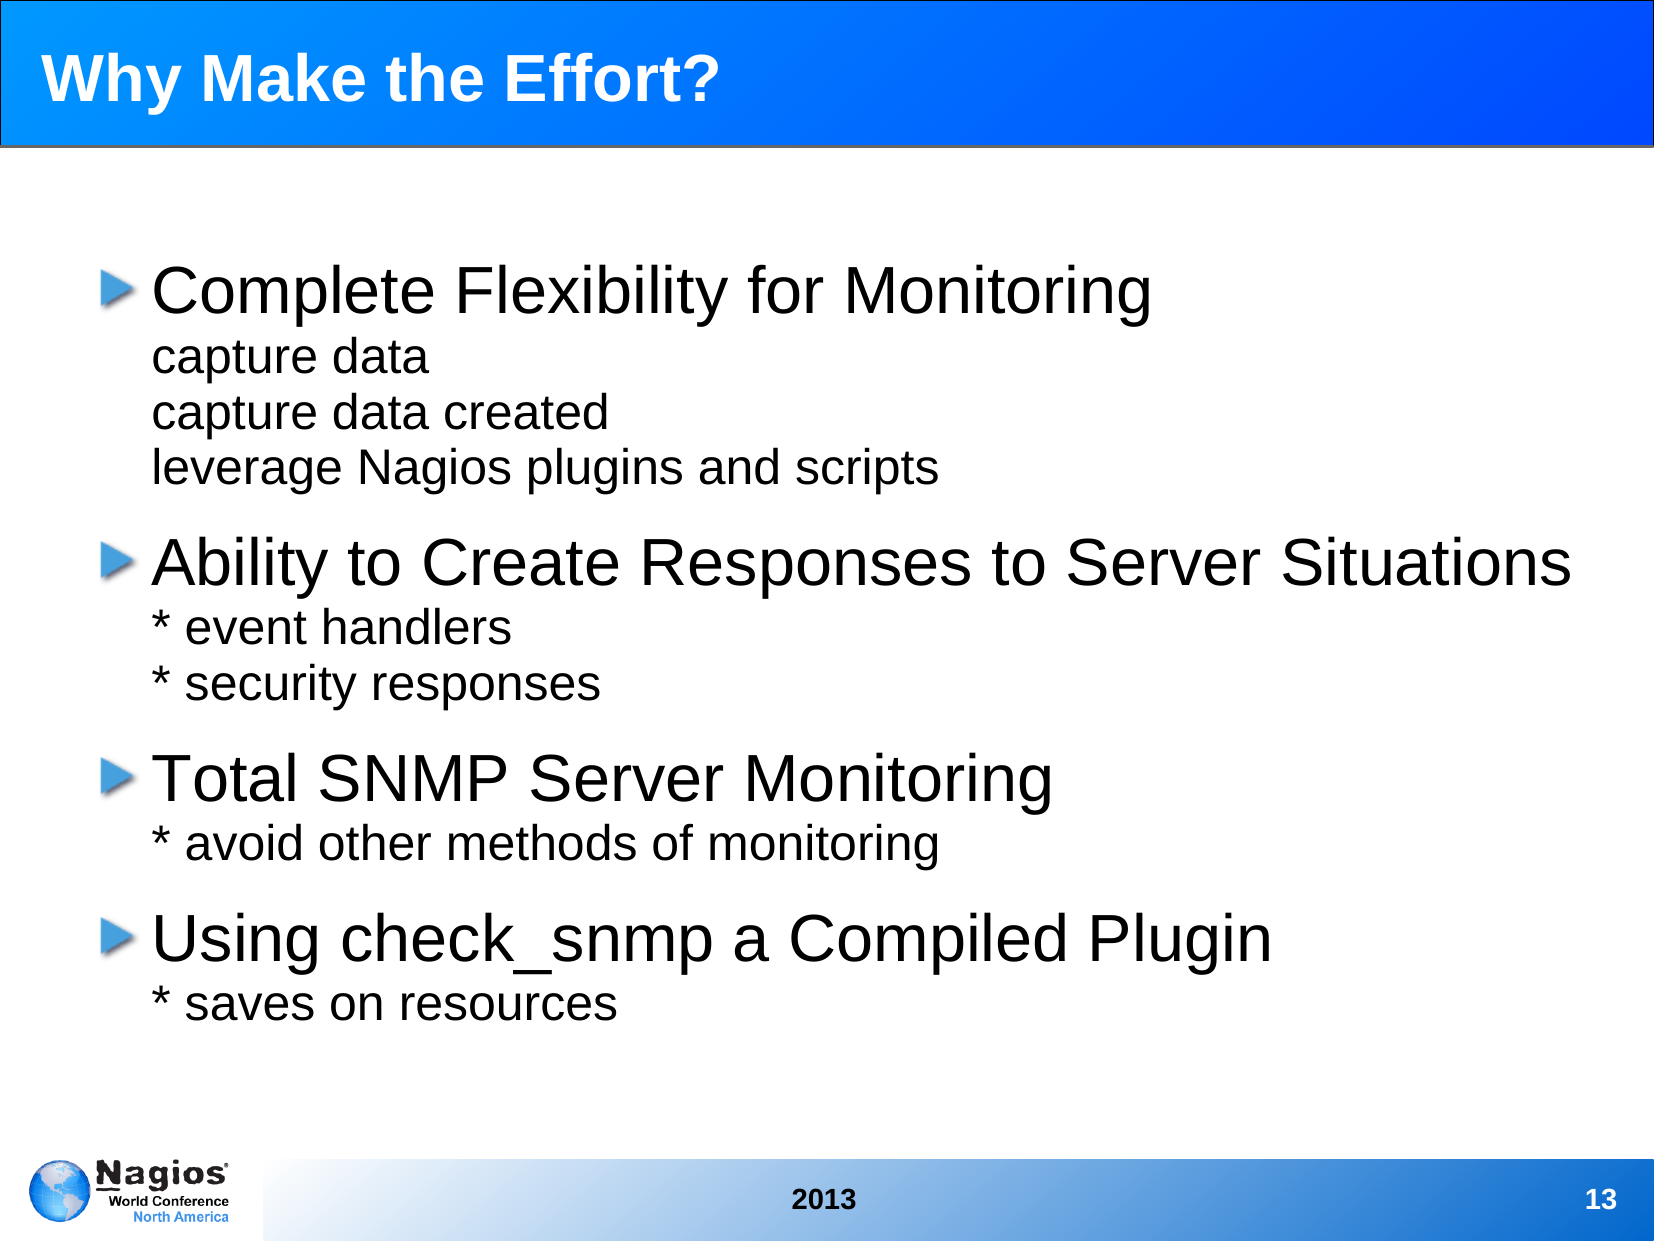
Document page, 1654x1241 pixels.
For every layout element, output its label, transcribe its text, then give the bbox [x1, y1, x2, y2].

list Complete Flexibility for Monitoring capture data capture data created leverage Nagios plugins and scripts Ability to Create Responses to Server Situations * event handlers * security responses Total SNMP Server Monitoring * avoid other methods of monitoring Using check_snmp a Compiled Plugin * saves on resources [80, 253, 1638, 1088]
picture [29, 1159, 229, 1235]
title Why Make the Effort? [41, 29, 1628, 127]
